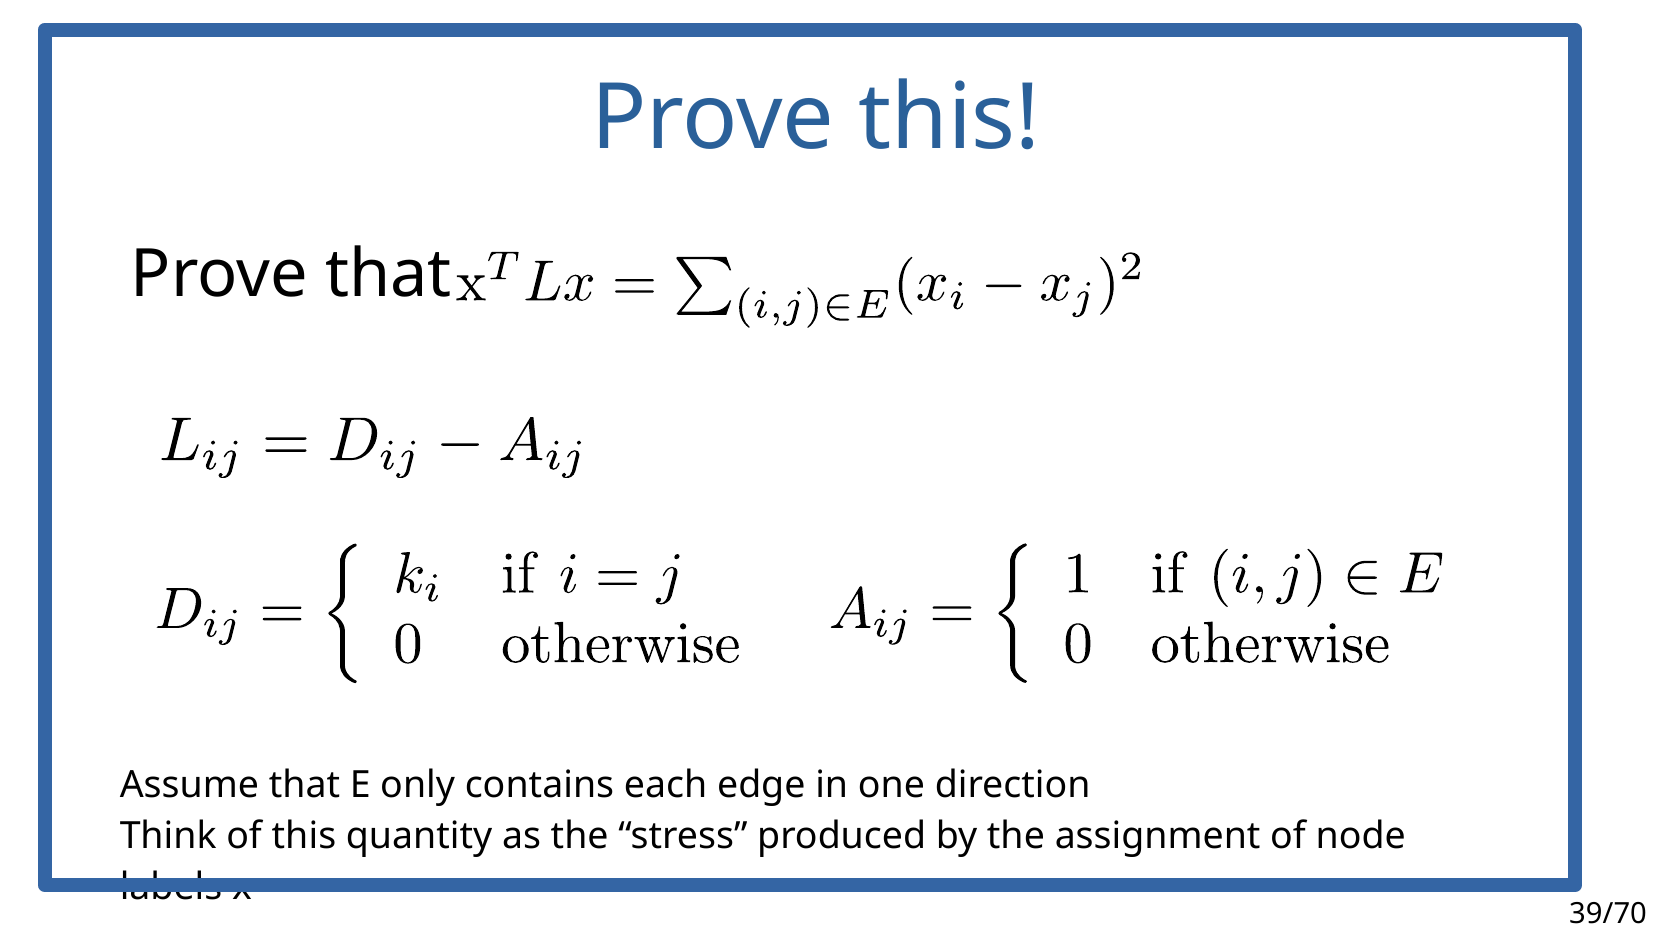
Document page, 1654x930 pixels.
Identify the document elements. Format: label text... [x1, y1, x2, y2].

list Prove that [60, 225, 1549, 391]
text_box [828, 543, 1445, 684]
title Prove this! [71, 48, 1561, 178]
text_box Assume that E only contains each edge in one direction Think of this quantity as the “stress” produced by the assignment of node labels x [105, 750, 1501, 875]
text_box [154, 543, 741, 684]
picture [158, 417, 586, 478]
